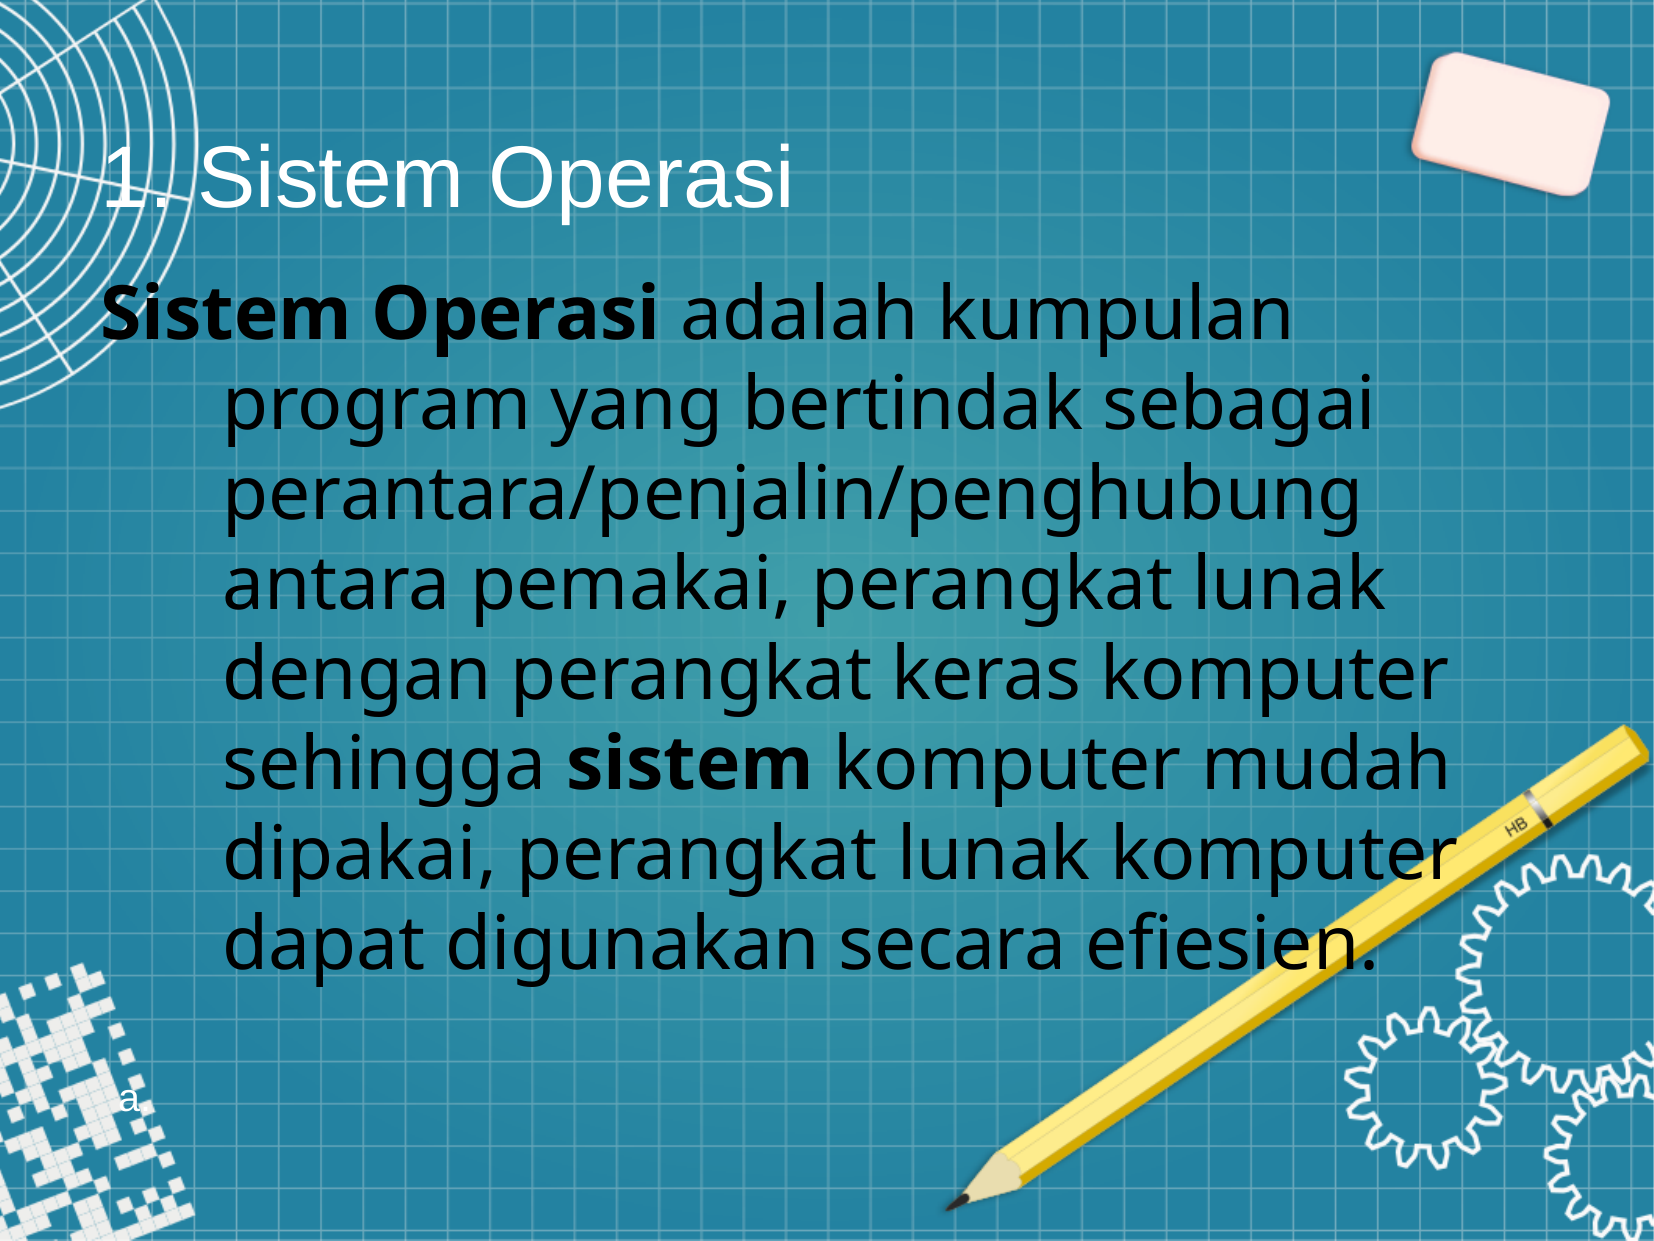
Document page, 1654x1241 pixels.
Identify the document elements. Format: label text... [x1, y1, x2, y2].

text_box 1. Sistem Operasi Sistem Operasi adalah kumpulan program yang bertindak sebagai perantara/penjalin/penghubung antara pemakai, perangkat lunak dengan perangkat keras komputer sehingga sistem komputer mudah dipakai, perangkat lunak komputer dapat digunakan secara efiesien. [82, 120, 1571, 1123]
